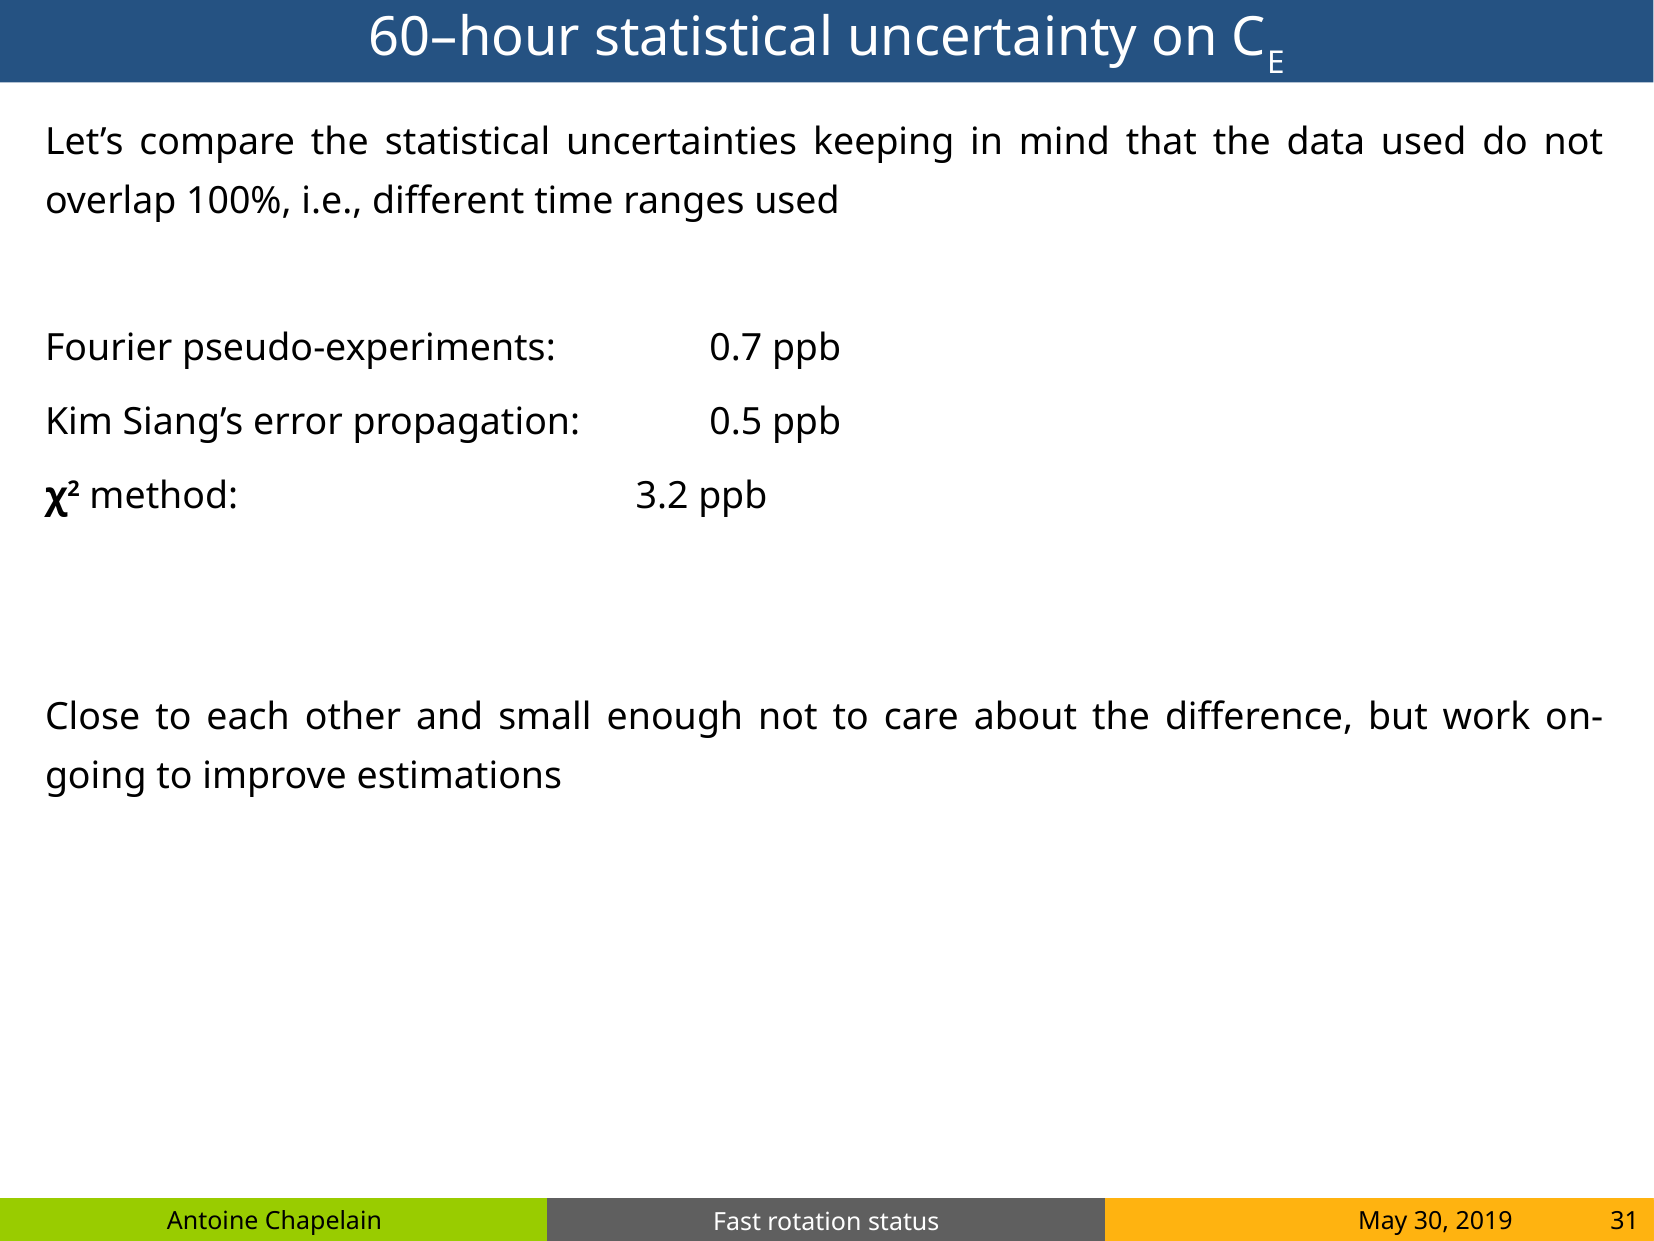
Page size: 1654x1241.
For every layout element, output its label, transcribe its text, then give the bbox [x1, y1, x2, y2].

list Let’s compare the statistical uncertainties keeping in mind that the data used do not overlap 100%, i.e., different time ranges used Fourier pseudo-experiments: 0.7 ppb Kim Siang’s error propagation: 0.5 ppb χ2 method: 3.2 ppb Close to each other and small enough not to care about the difference, but work on-going to improve estimations [45, 106, 1606, 1186]
title 60–hour statistical uncertainty on CE [0, 0, 1654, 80]
